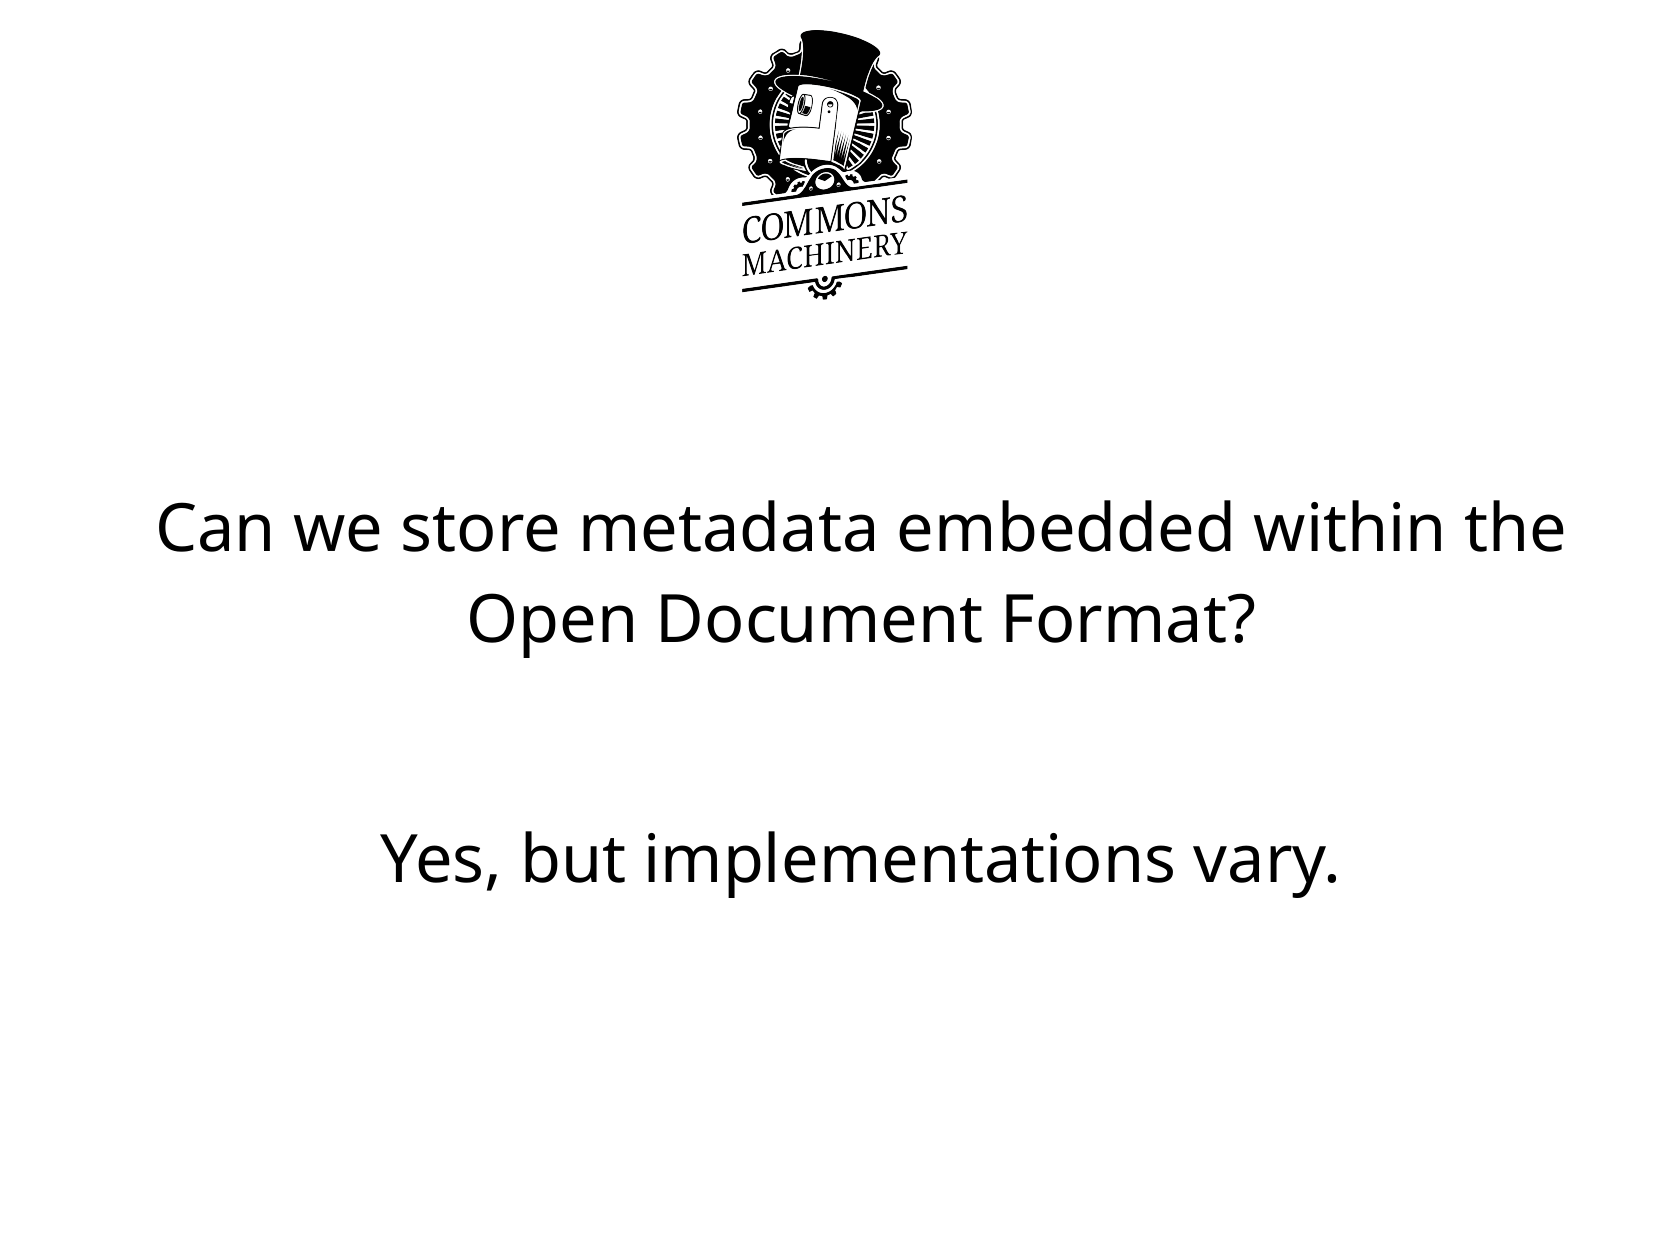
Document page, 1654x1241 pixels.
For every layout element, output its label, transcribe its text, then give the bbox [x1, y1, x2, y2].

list Can we store metadata embedded within the Open Document Format? Yes, but implementations vary. [82, 360, 1571, 1080]
picture [737, 30, 912, 300]
